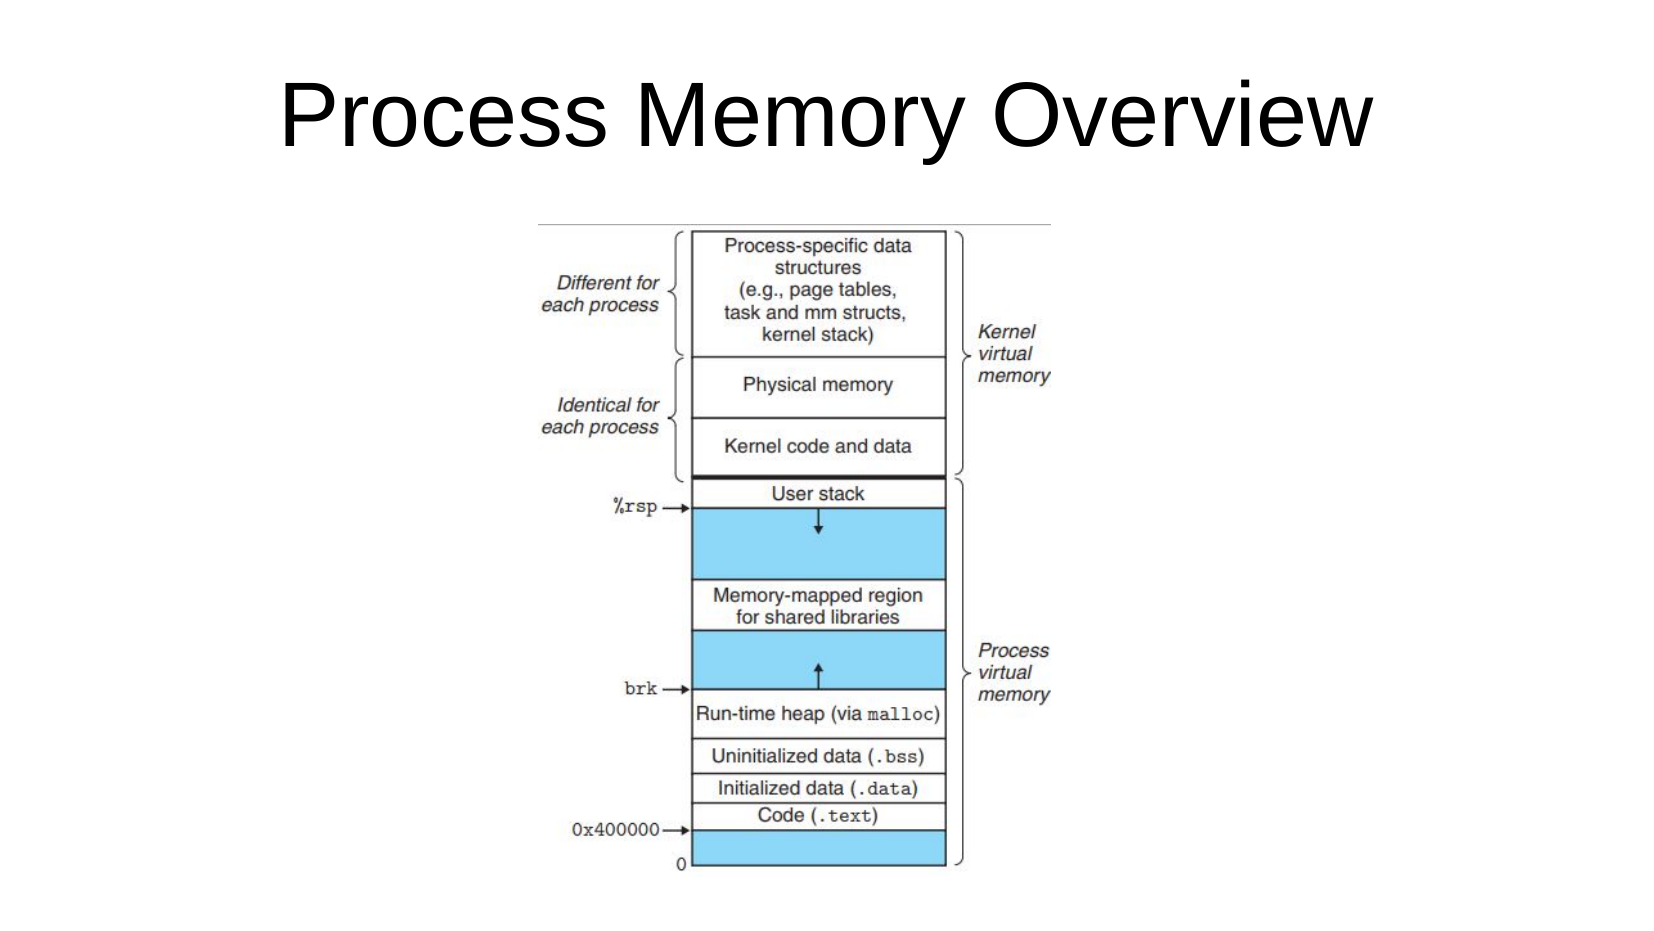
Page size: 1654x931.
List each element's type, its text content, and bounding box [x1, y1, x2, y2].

title Process Memory Overview [82, 37, 1571, 193]
picture [538, 224, 1051, 877]
